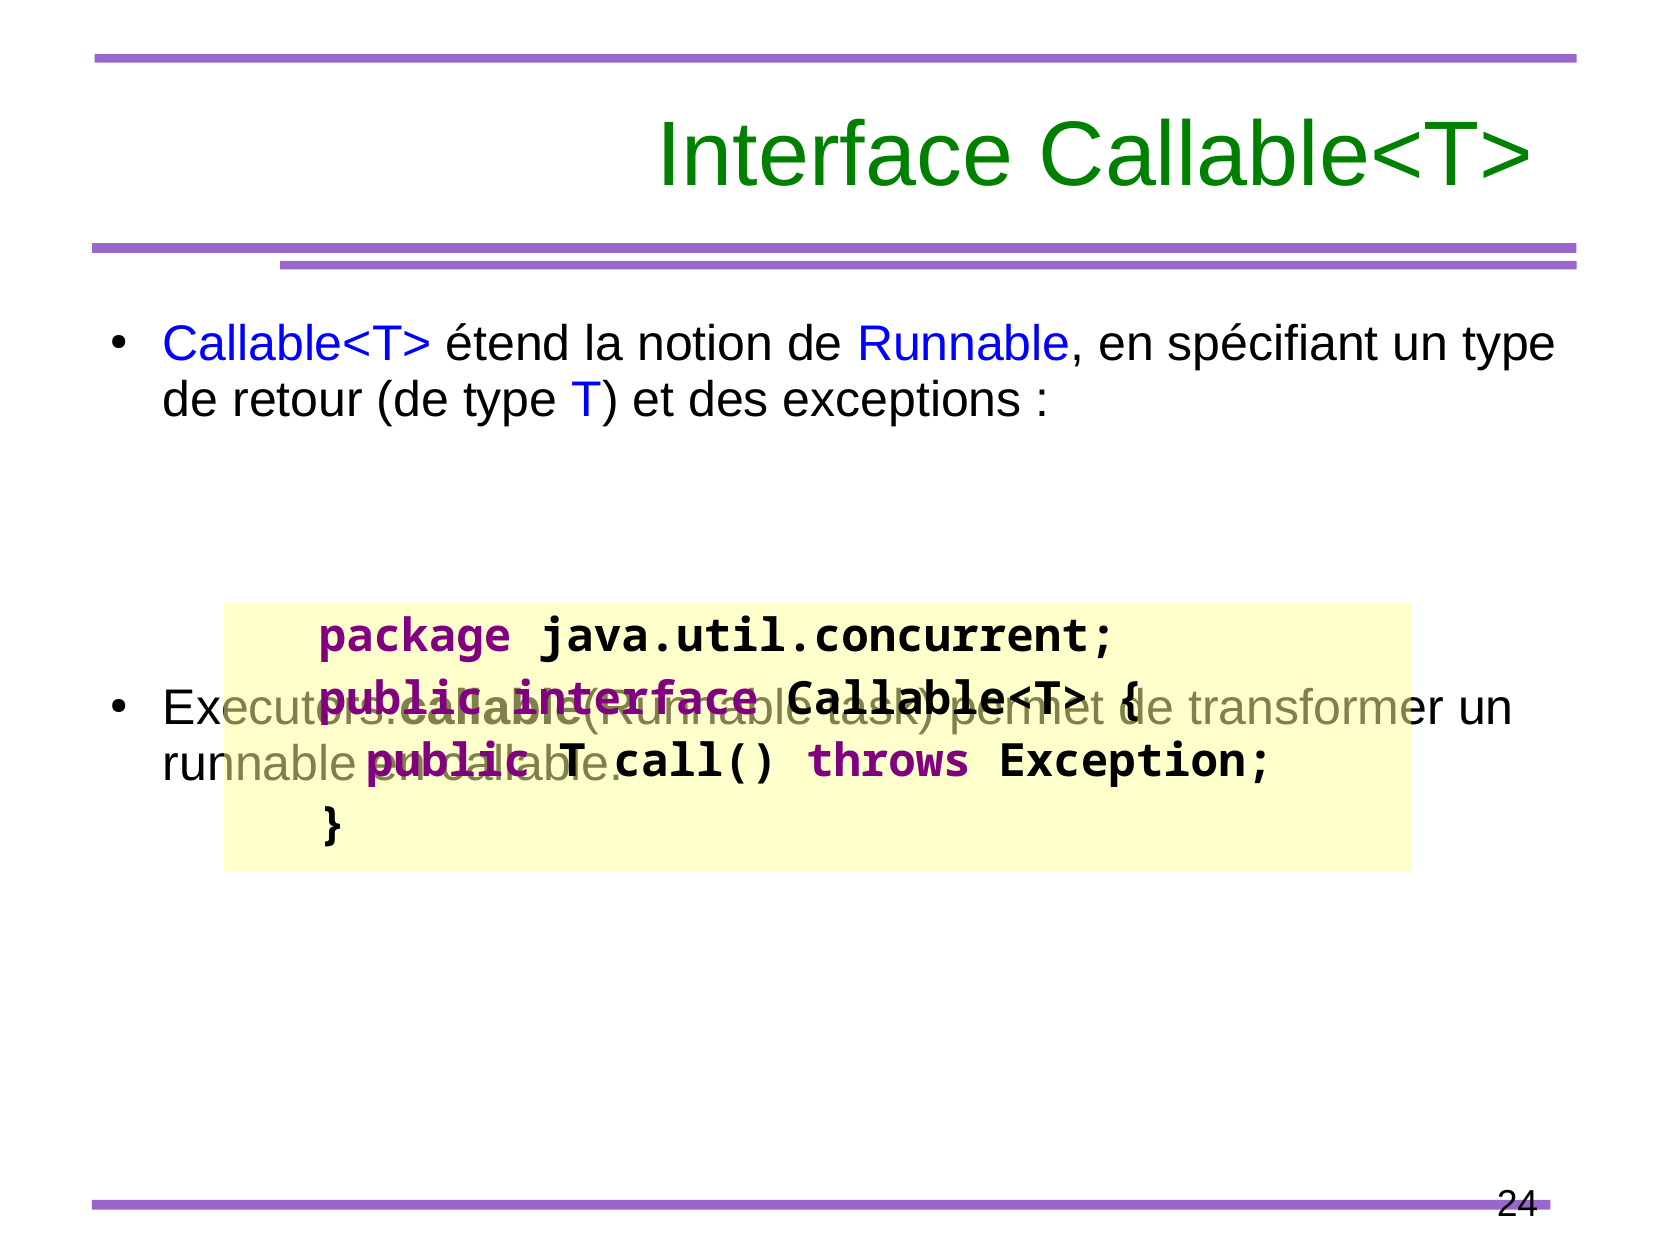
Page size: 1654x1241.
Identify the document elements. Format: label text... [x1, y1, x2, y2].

list Callable<T> étend la notion de Runnable, en spécifiant un type de retour (de type T) et des exceptions : Executors.callable(Runnable task) permet de transformer un runnable en callable. [92, 315, 1563, 1163]
text_box package java.util.concurrent; public interface Callable<T> { public T call() throws Exception; } [224, 602, 1412, 872]
title Interface Callable<T> [121, 49, 1534, 257]
